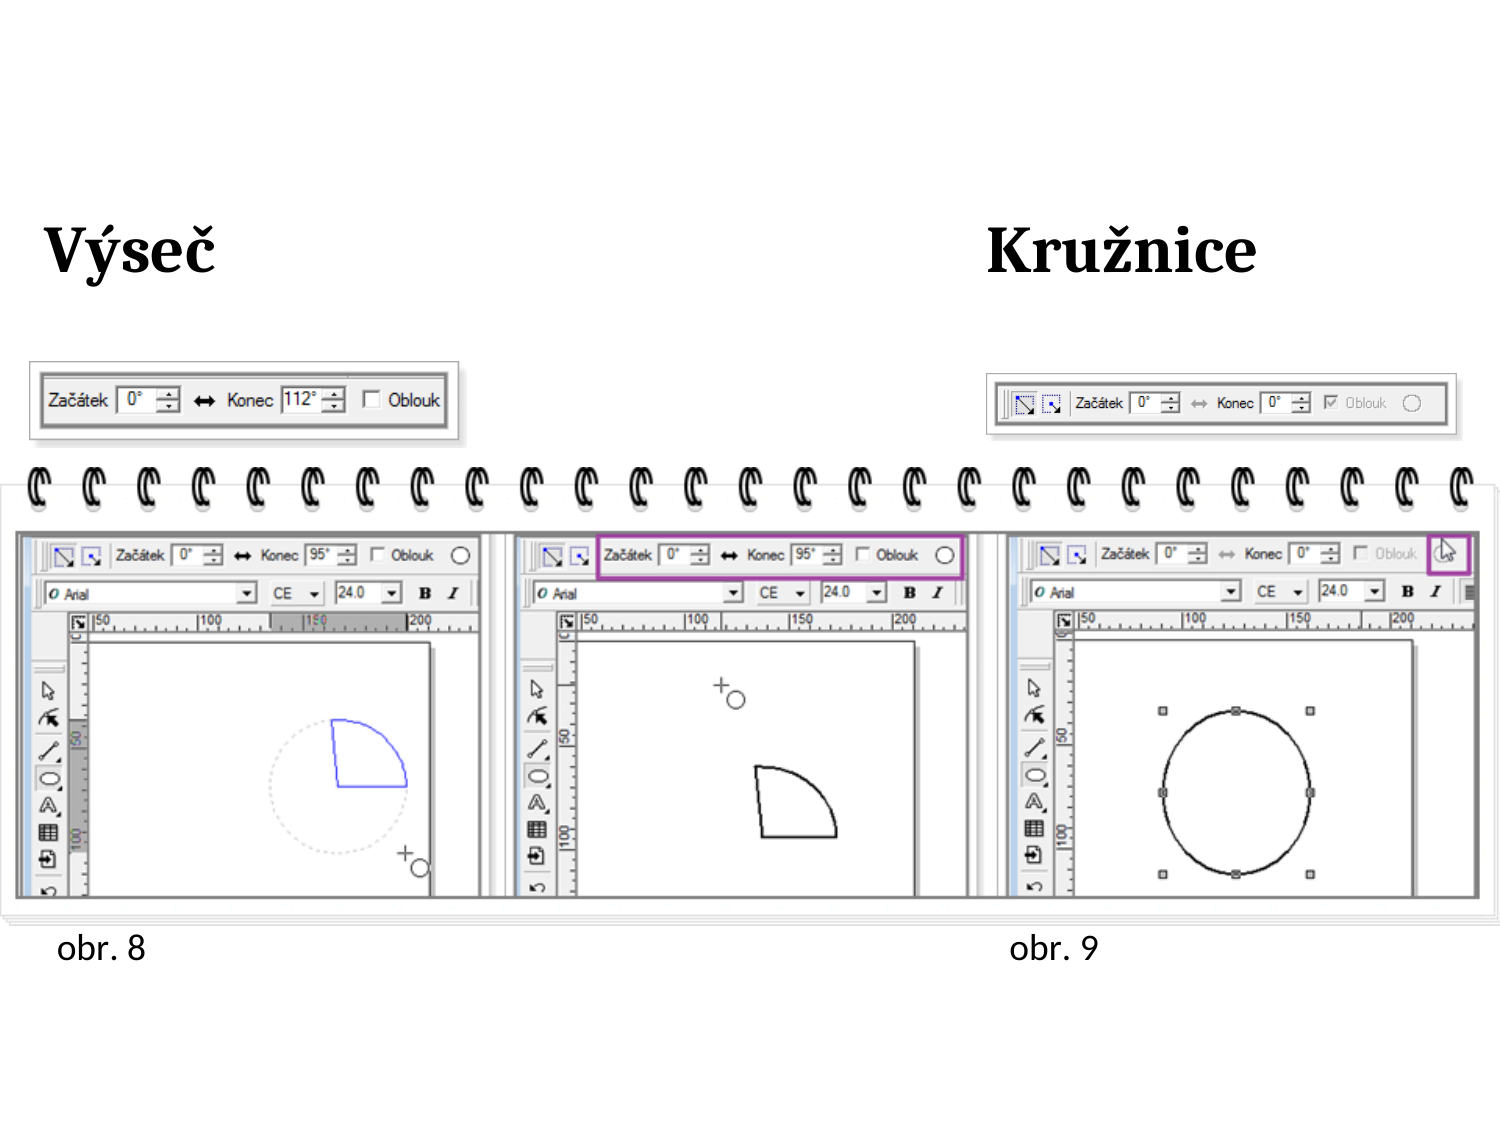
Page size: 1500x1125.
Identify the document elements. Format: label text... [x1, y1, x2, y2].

picture [29, 361, 467, 448]
text_box obr. 8 obr. 9 [42, 926, 1437, 976]
picture [986, 373, 1463, 441]
picture [0, 467, 1500, 926]
text_box Výseč Kružnice [0, 198, 1500, 294]
